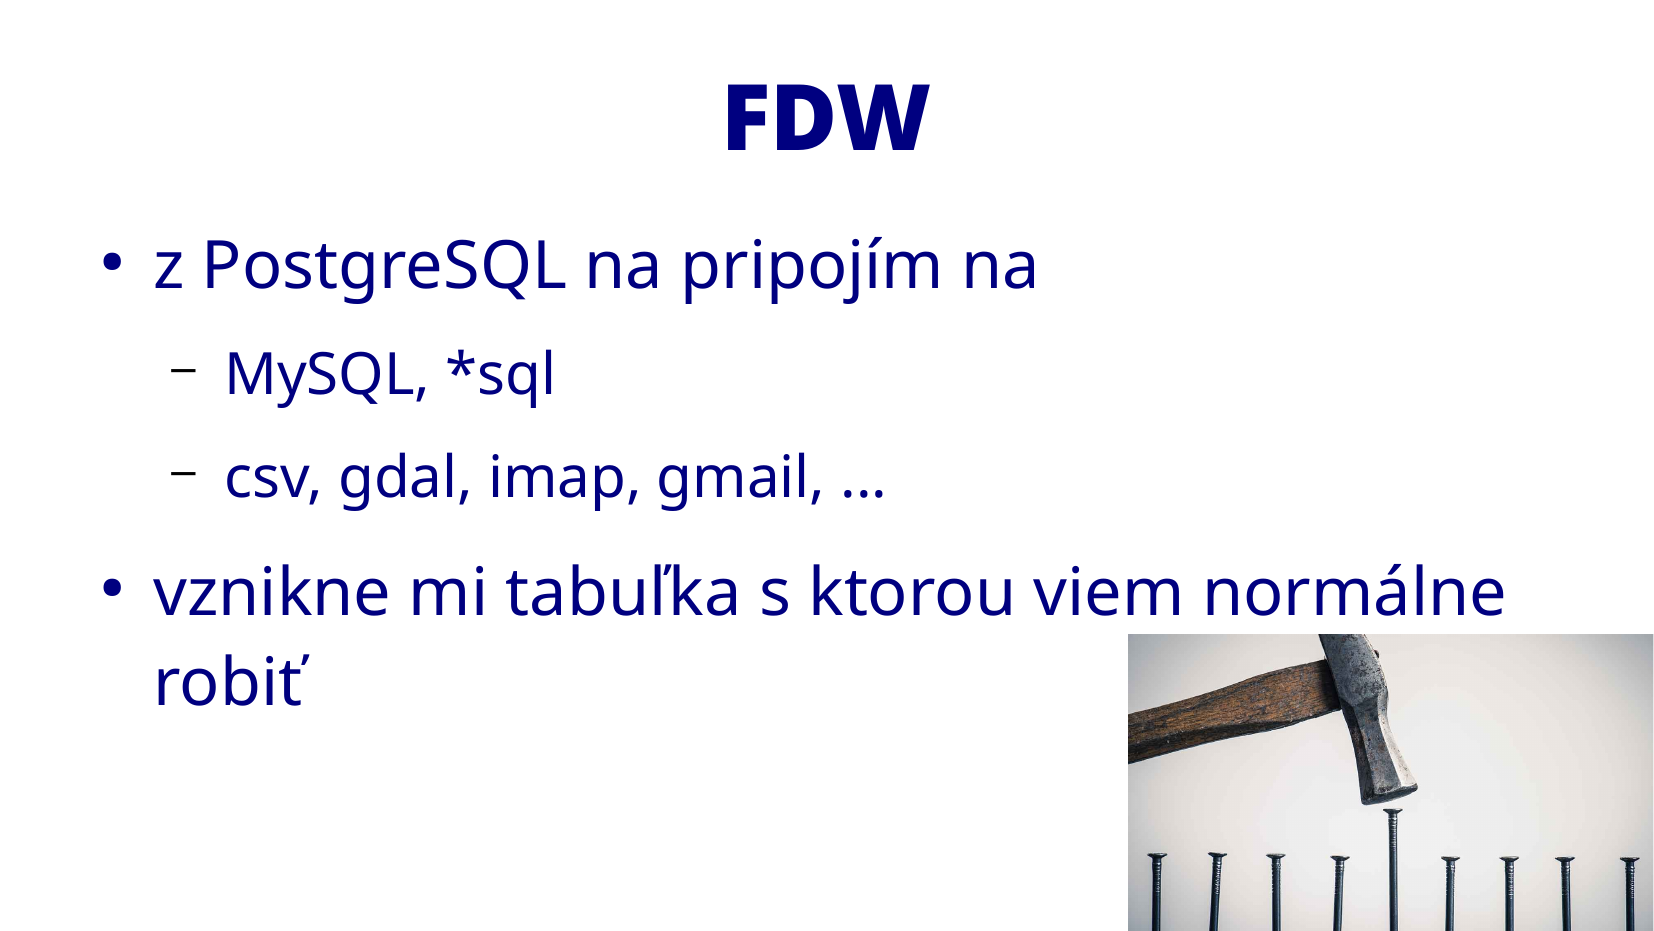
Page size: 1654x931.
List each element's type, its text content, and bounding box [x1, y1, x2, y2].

title FDW [82, 37, 1571, 193]
picture [1128, 634, 1654, 931]
list z PostgreSQL na pripojím na MySQL, *sql csv, gdal, imap, gmail, ... vznikne mi tabuľka s ktorou viem normálne robiť [82, 217, 1565, 857]
